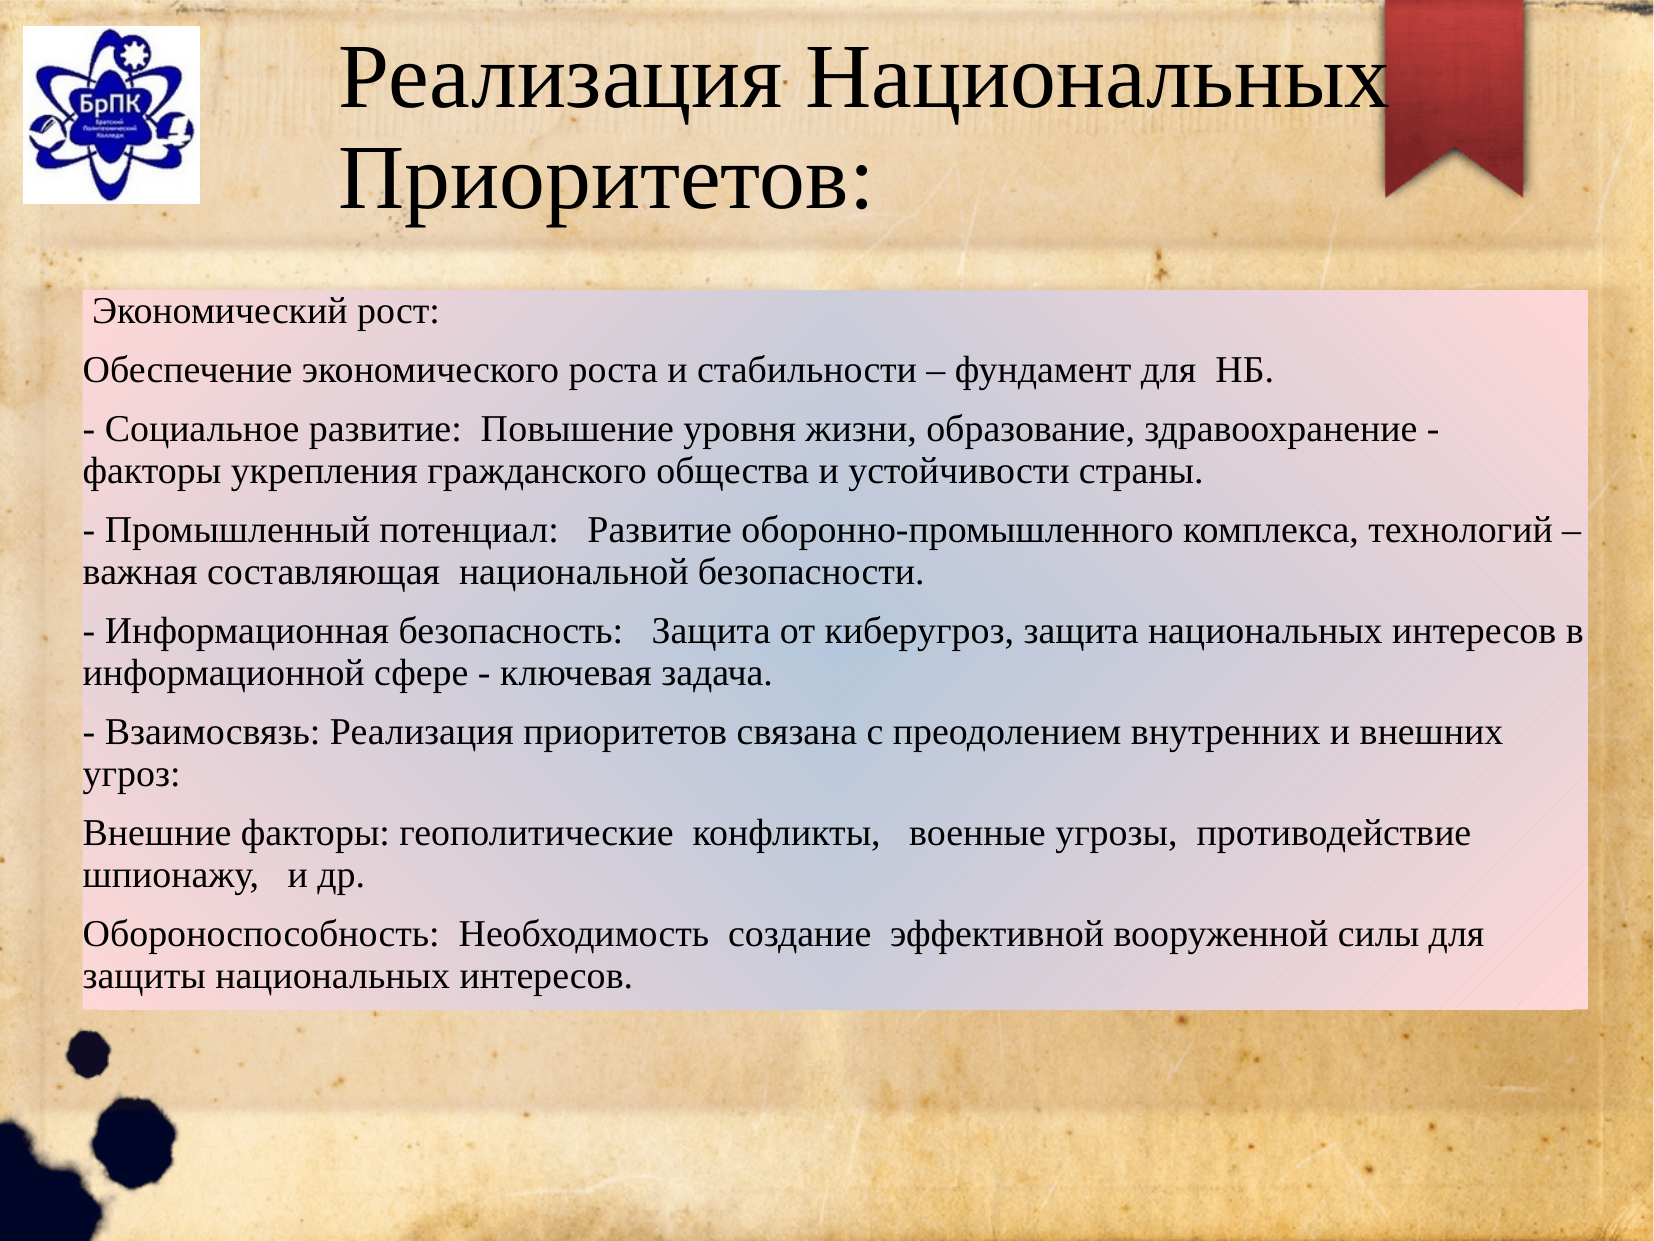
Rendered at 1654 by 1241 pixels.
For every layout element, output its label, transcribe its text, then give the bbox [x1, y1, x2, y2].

picture [0, 0, 1654, 1241]
title Реализация Национальных Приоритетов: [338, 25, 1603, 229]
list Экономический рост: Обеспечение экономического роста и стабильности – фундамент для НБ. - Социальное развитие: Повышение уровня жизни, образование, здравоохранение - факторы укрепления гражданского общества и устойчивости страны. - Промышленный потенциал: Развитие оборонно-промышленного комплекса, технологий – важная составляющая национальной безопасности. - Информационная безопасность: Защита от киберугроз, защита национальных интересов в информационной сфере - ключевая задача. - Взаимосвязь: Реализация приоритетов связана с преодолением внутренних и внешних угроз: Внешние факторы: геополитические конфликты, военные угрозы, противодействие шпионажу, и др. Обороноспособность: Необходимость создание эффективной вооруженной силы для защиты национальных интересов. [82, 290, 1588, 1010]
